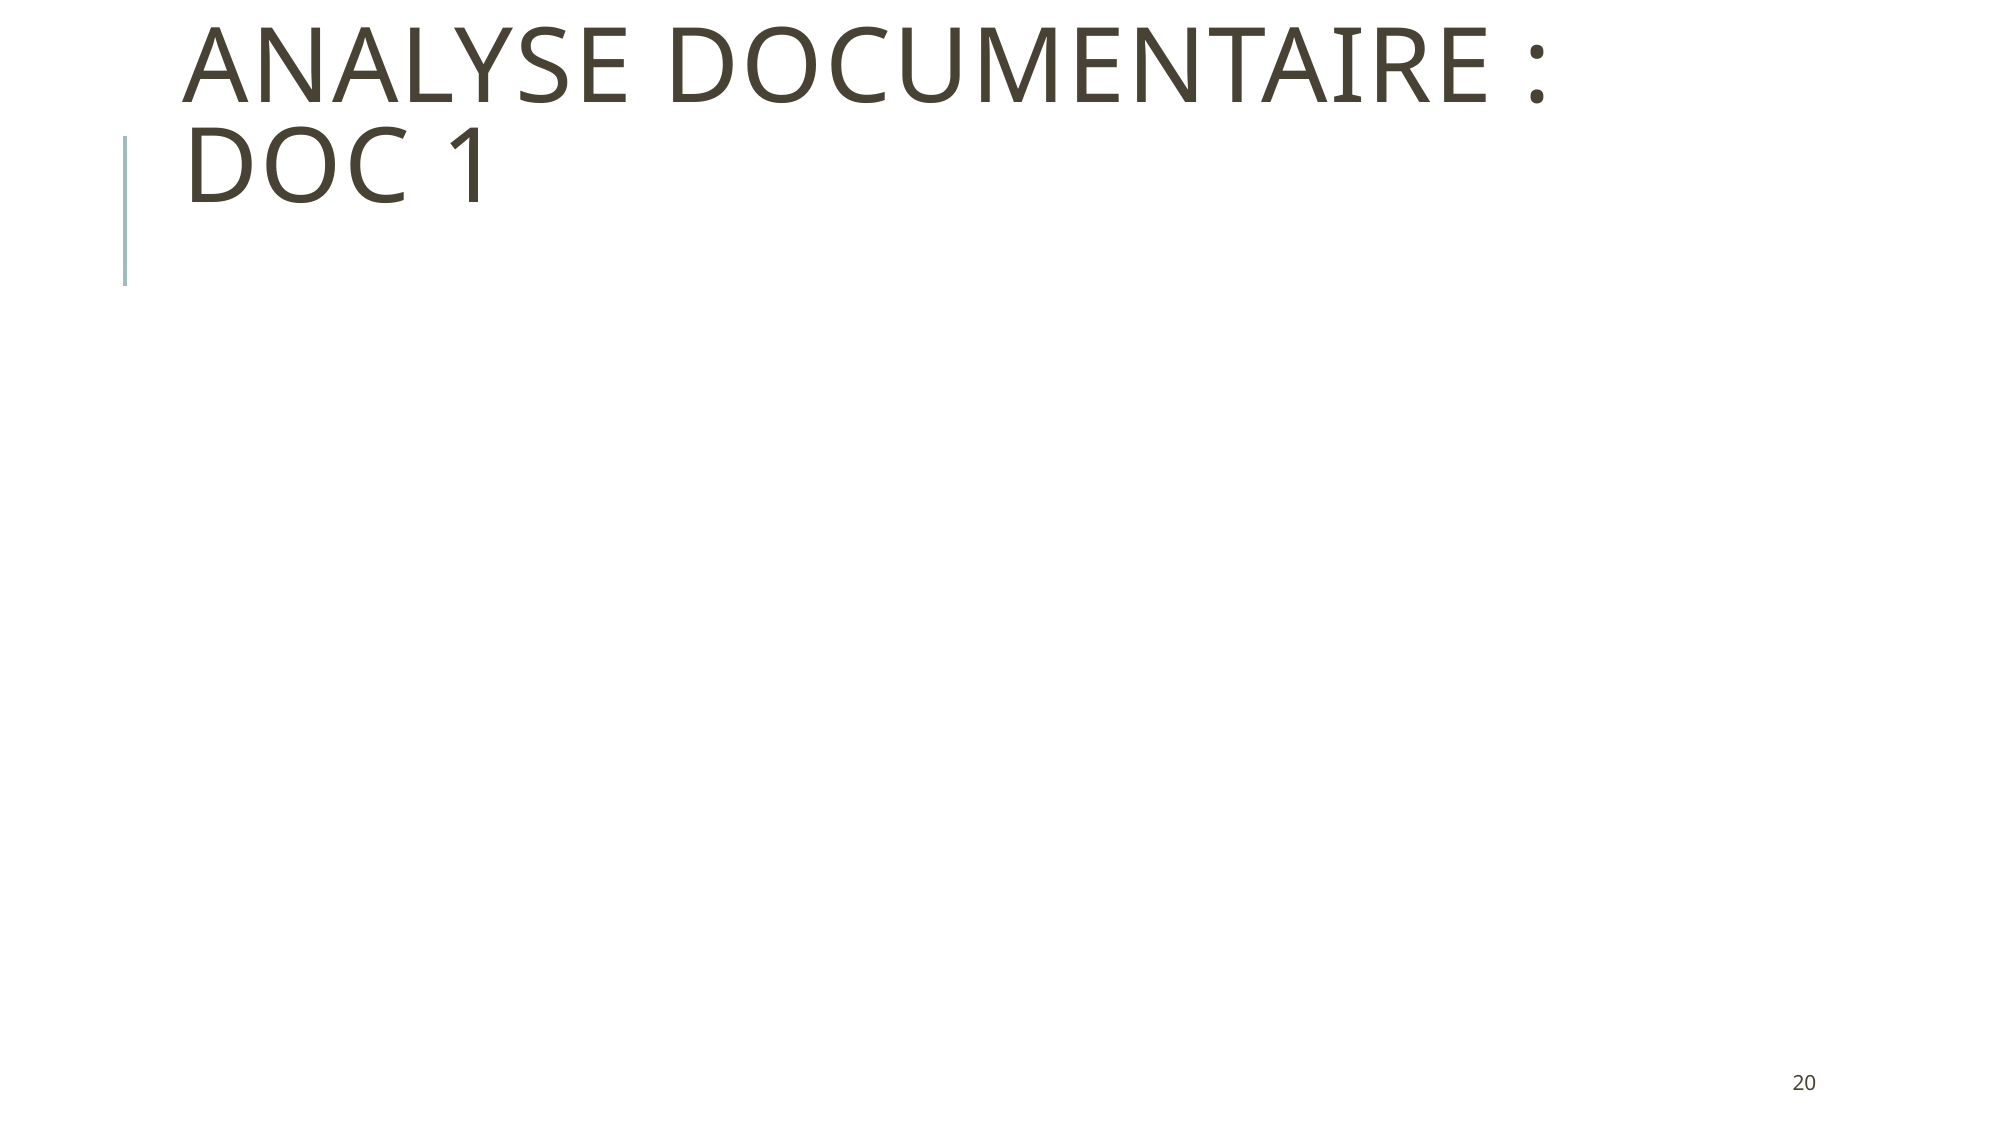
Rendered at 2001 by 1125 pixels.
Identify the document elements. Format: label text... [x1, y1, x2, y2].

title Analyse documentaire : doc 1 [168, 0, 1763, 246]
text_box 20 [1777, 1061, 1938, 1107]
